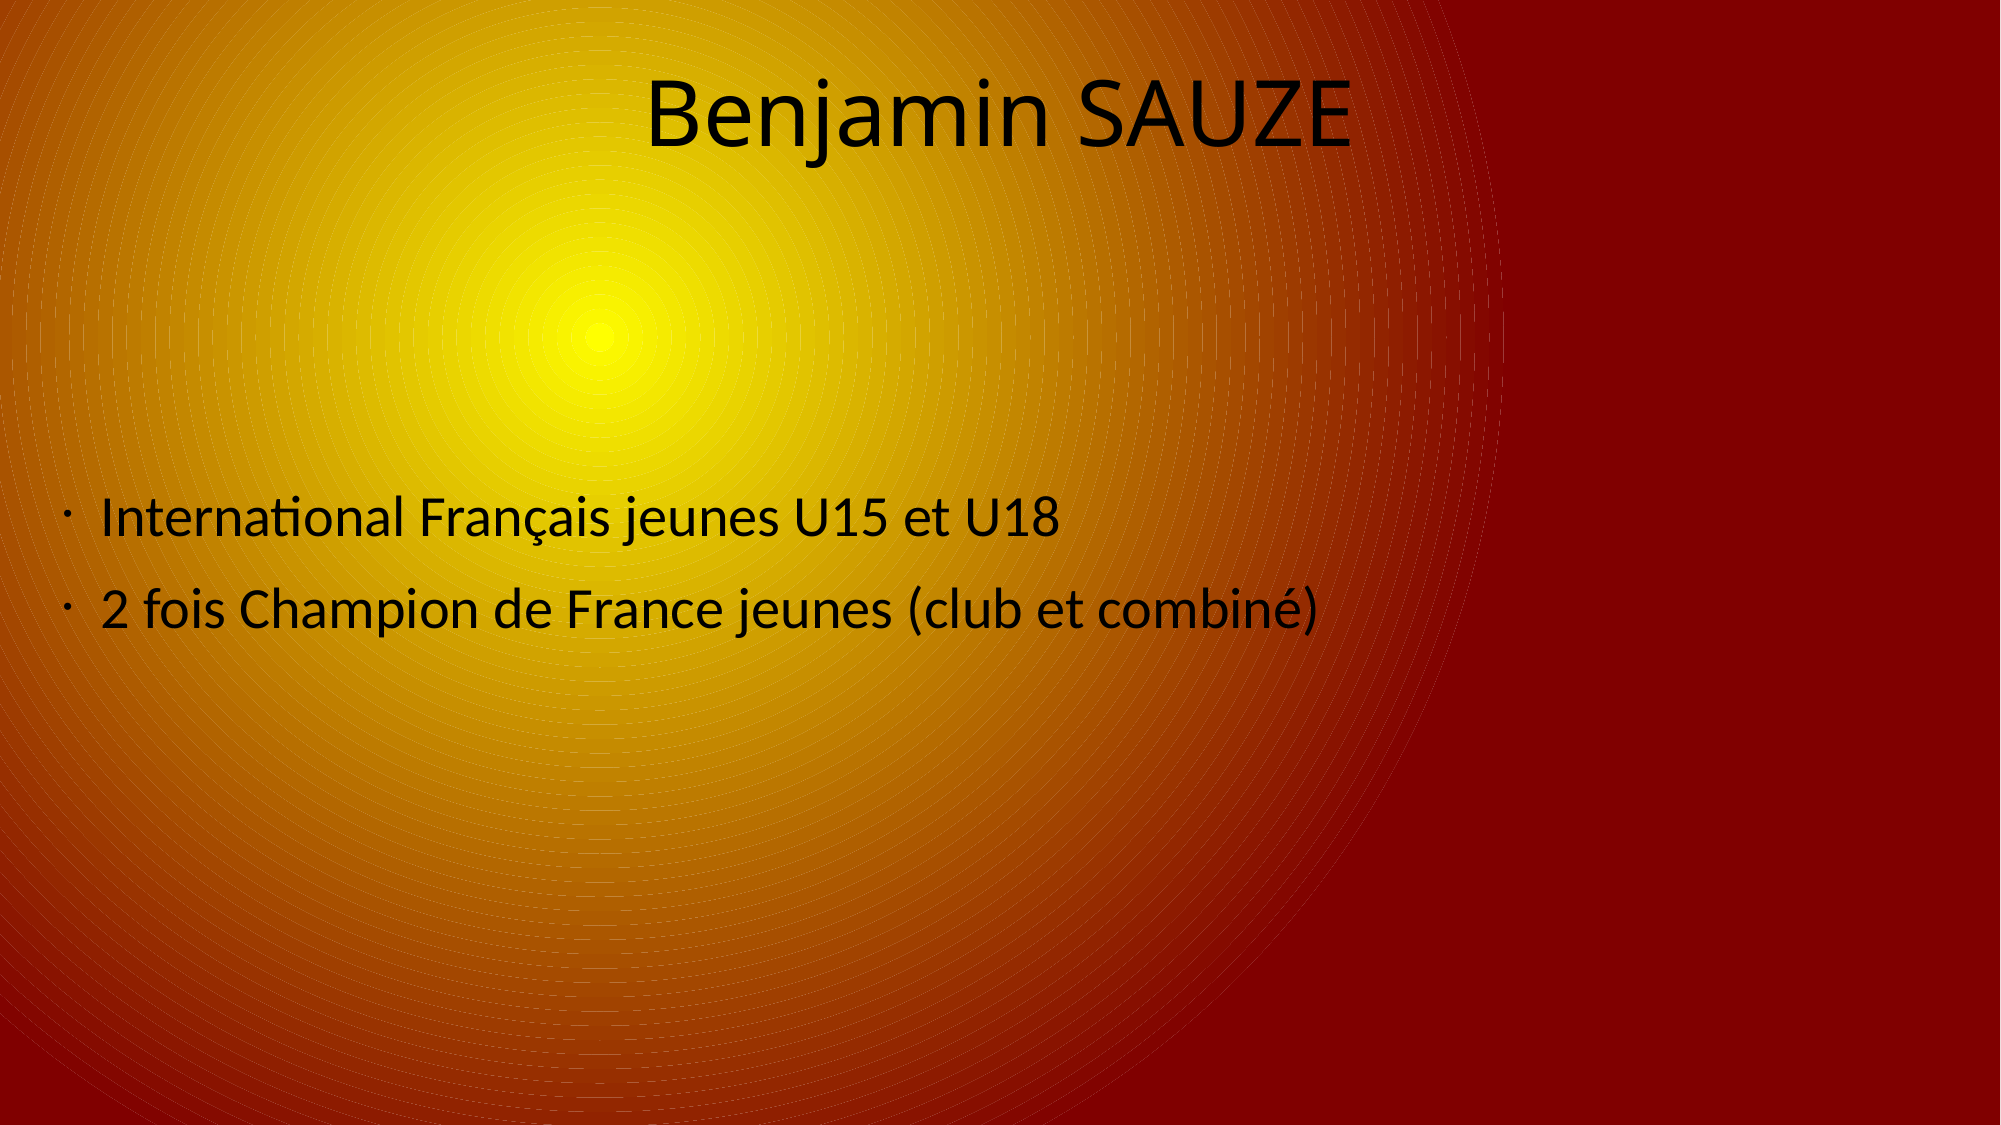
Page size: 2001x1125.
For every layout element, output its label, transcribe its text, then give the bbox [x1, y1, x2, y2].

list International Français jeunes U15 et U18 2 fois Champion de France jeunes (club et combiné) [48, 478, 1961, 720]
title Benjamin SAUZE [137, 59, 1863, 278]
